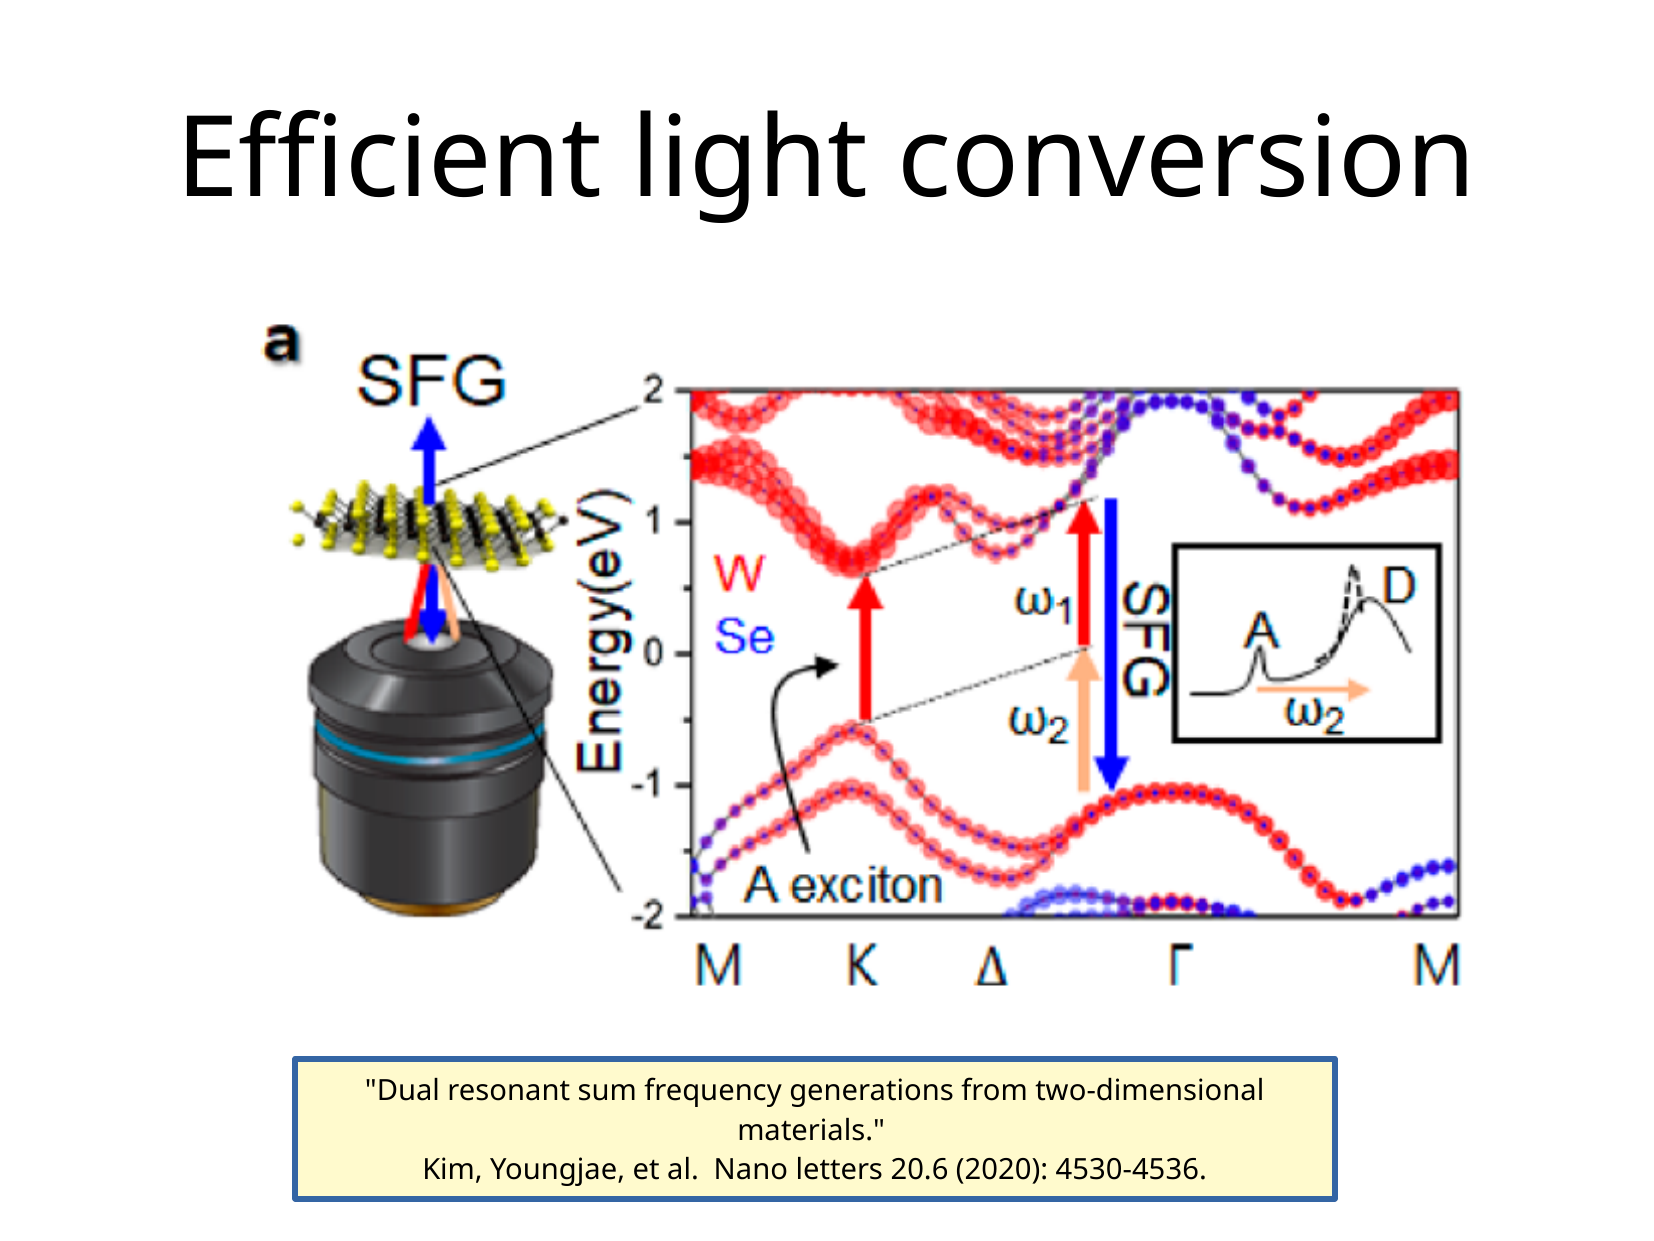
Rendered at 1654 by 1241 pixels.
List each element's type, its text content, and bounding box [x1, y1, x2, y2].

picture [82, 317, 1506, 1004]
title Efficient light conversion [82, 49, 1571, 257]
text_box "Dual resonant sum frequency generations from two-dimensional materials." Kim, Youngjae, et al. Nano letters 20.6 (2020): 4530-4536. [295, 1058, 1335, 1164]
